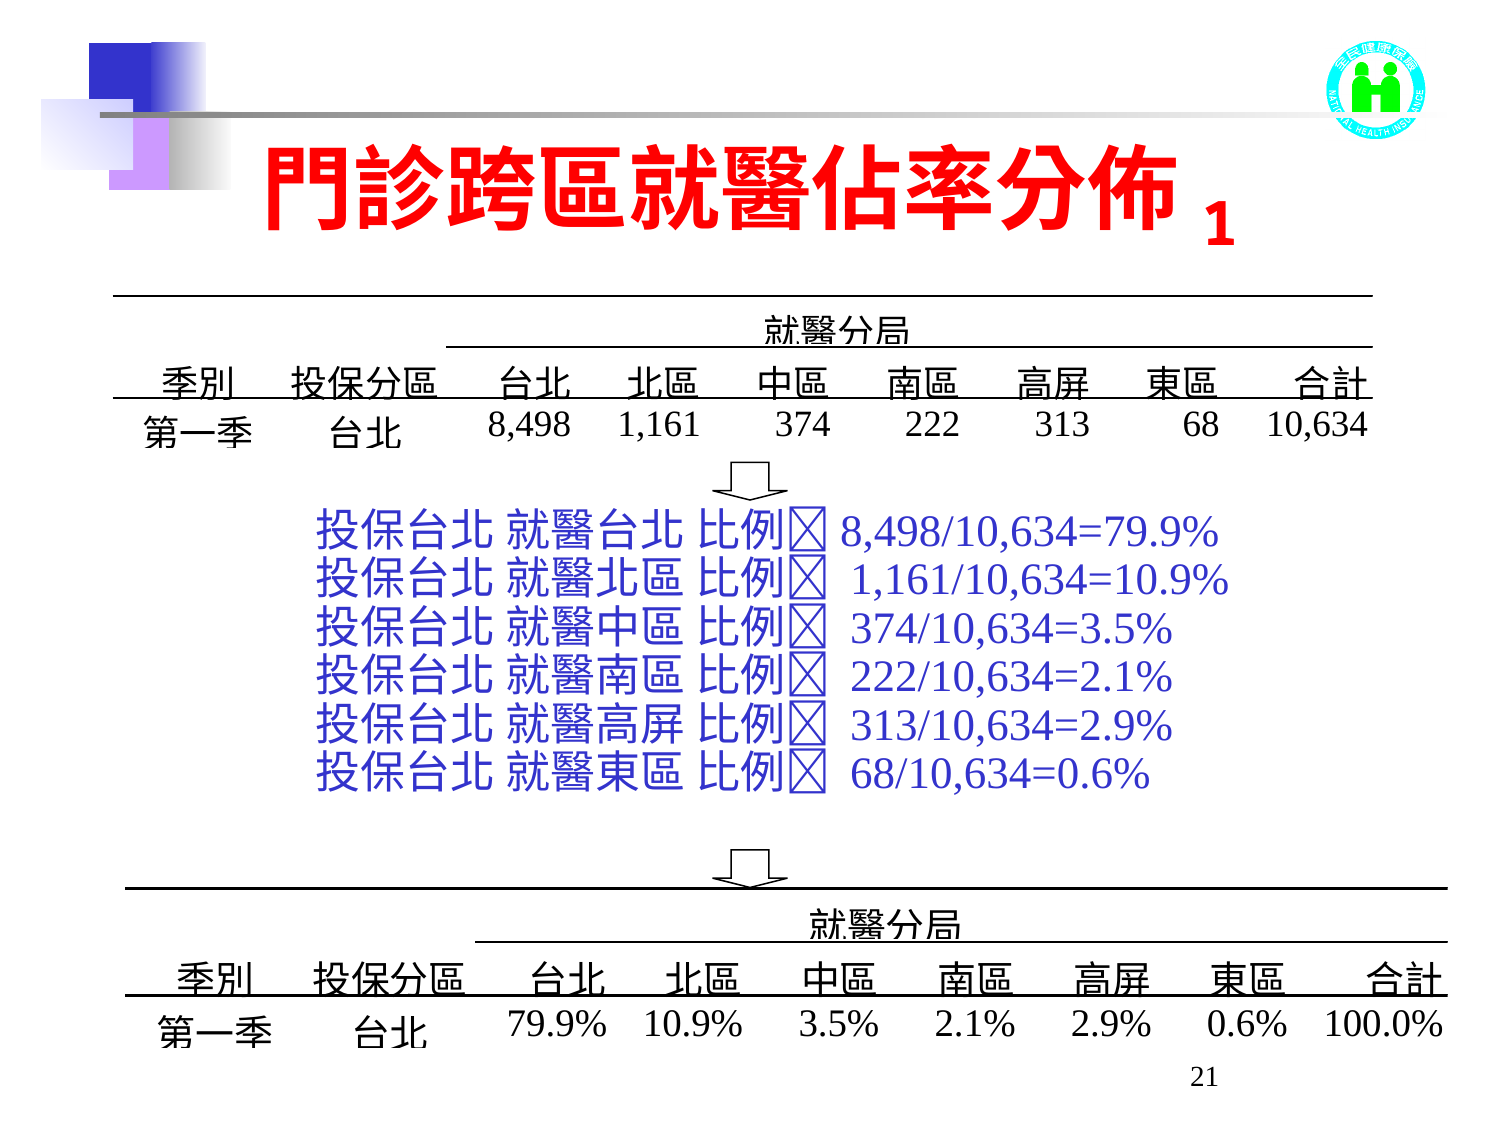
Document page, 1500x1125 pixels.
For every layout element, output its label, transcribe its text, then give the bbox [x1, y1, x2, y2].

chart [125, 887, 1451, 1051]
text_box [1175, 1050, 1488, 1125]
list 投保台北 就醫台北 比例8,498/10,634=79.9% 投保台北 就醫北區 比例 1,161/10,634=10.9% 投保台北 就醫中區 比例 374/10,634=3.5% 投保台北 就醫南區 比例 222/10,634=2.1% 投保台北 就醫高屏 比例 313/10,634=2.9% 投保台北 就醫東區 比例 68/10,634=0.6% [249, 500, 1288, 863]
chart [112, 294, 1375, 451]
title 門診跨區就醫佔率分佈1 [112, 99, 1388, 288]
